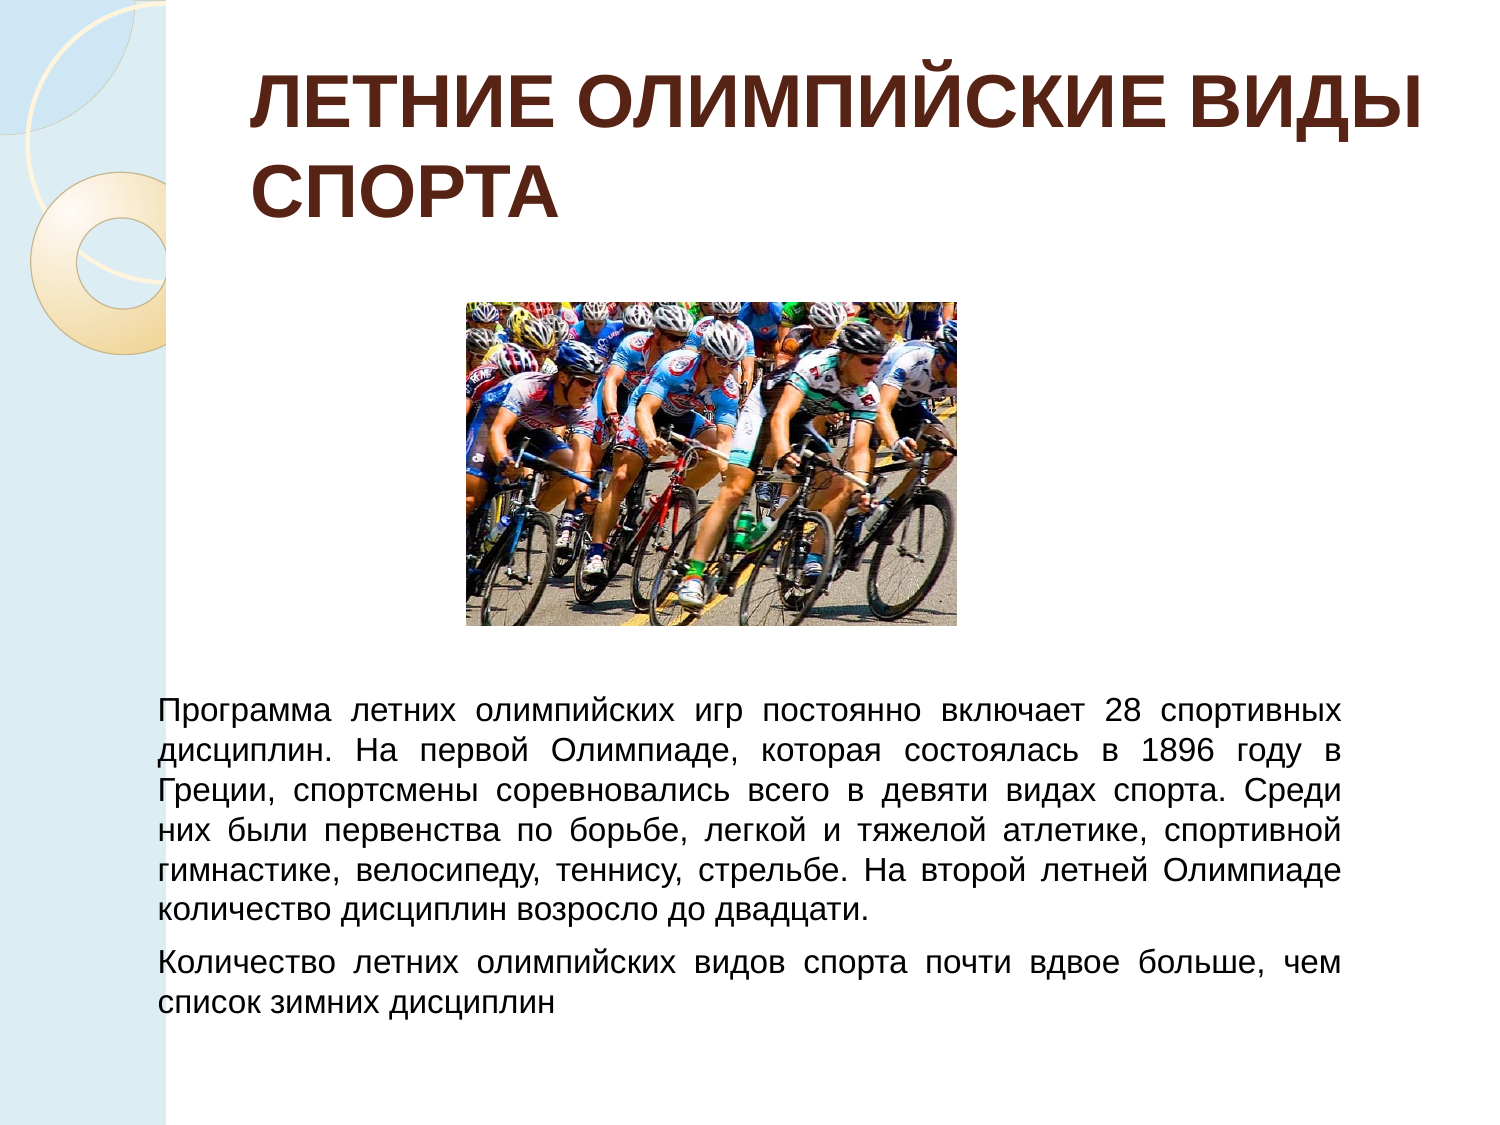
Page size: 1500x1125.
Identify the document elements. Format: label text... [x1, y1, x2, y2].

title ЛЕТНИЕ ОЛИМПИЙСКИЕ ВИДЫ СПОРТА [235, 45, 1466, 233]
picture [466, 302, 957, 626]
list Программа летних олимпийских игр постоянно включает 28 спортивных дисциплин. На первой Олимпиаде, которая состоялась в 1896 году в Греции, спортсмены соревновались всего в девяти видах спорта. Среди них были первенства по борьбе, легкой и тяжелой атлетике, спортивной гимнастике, велосипеду, теннису, стрельбе. На второй летней Олимпиаде количество дисциплин возросло до двадцати. Количество летних олимпийских видов спорта почти вдвое больше, чем список зимних дисциплин [143, 680, 1359, 1005]
